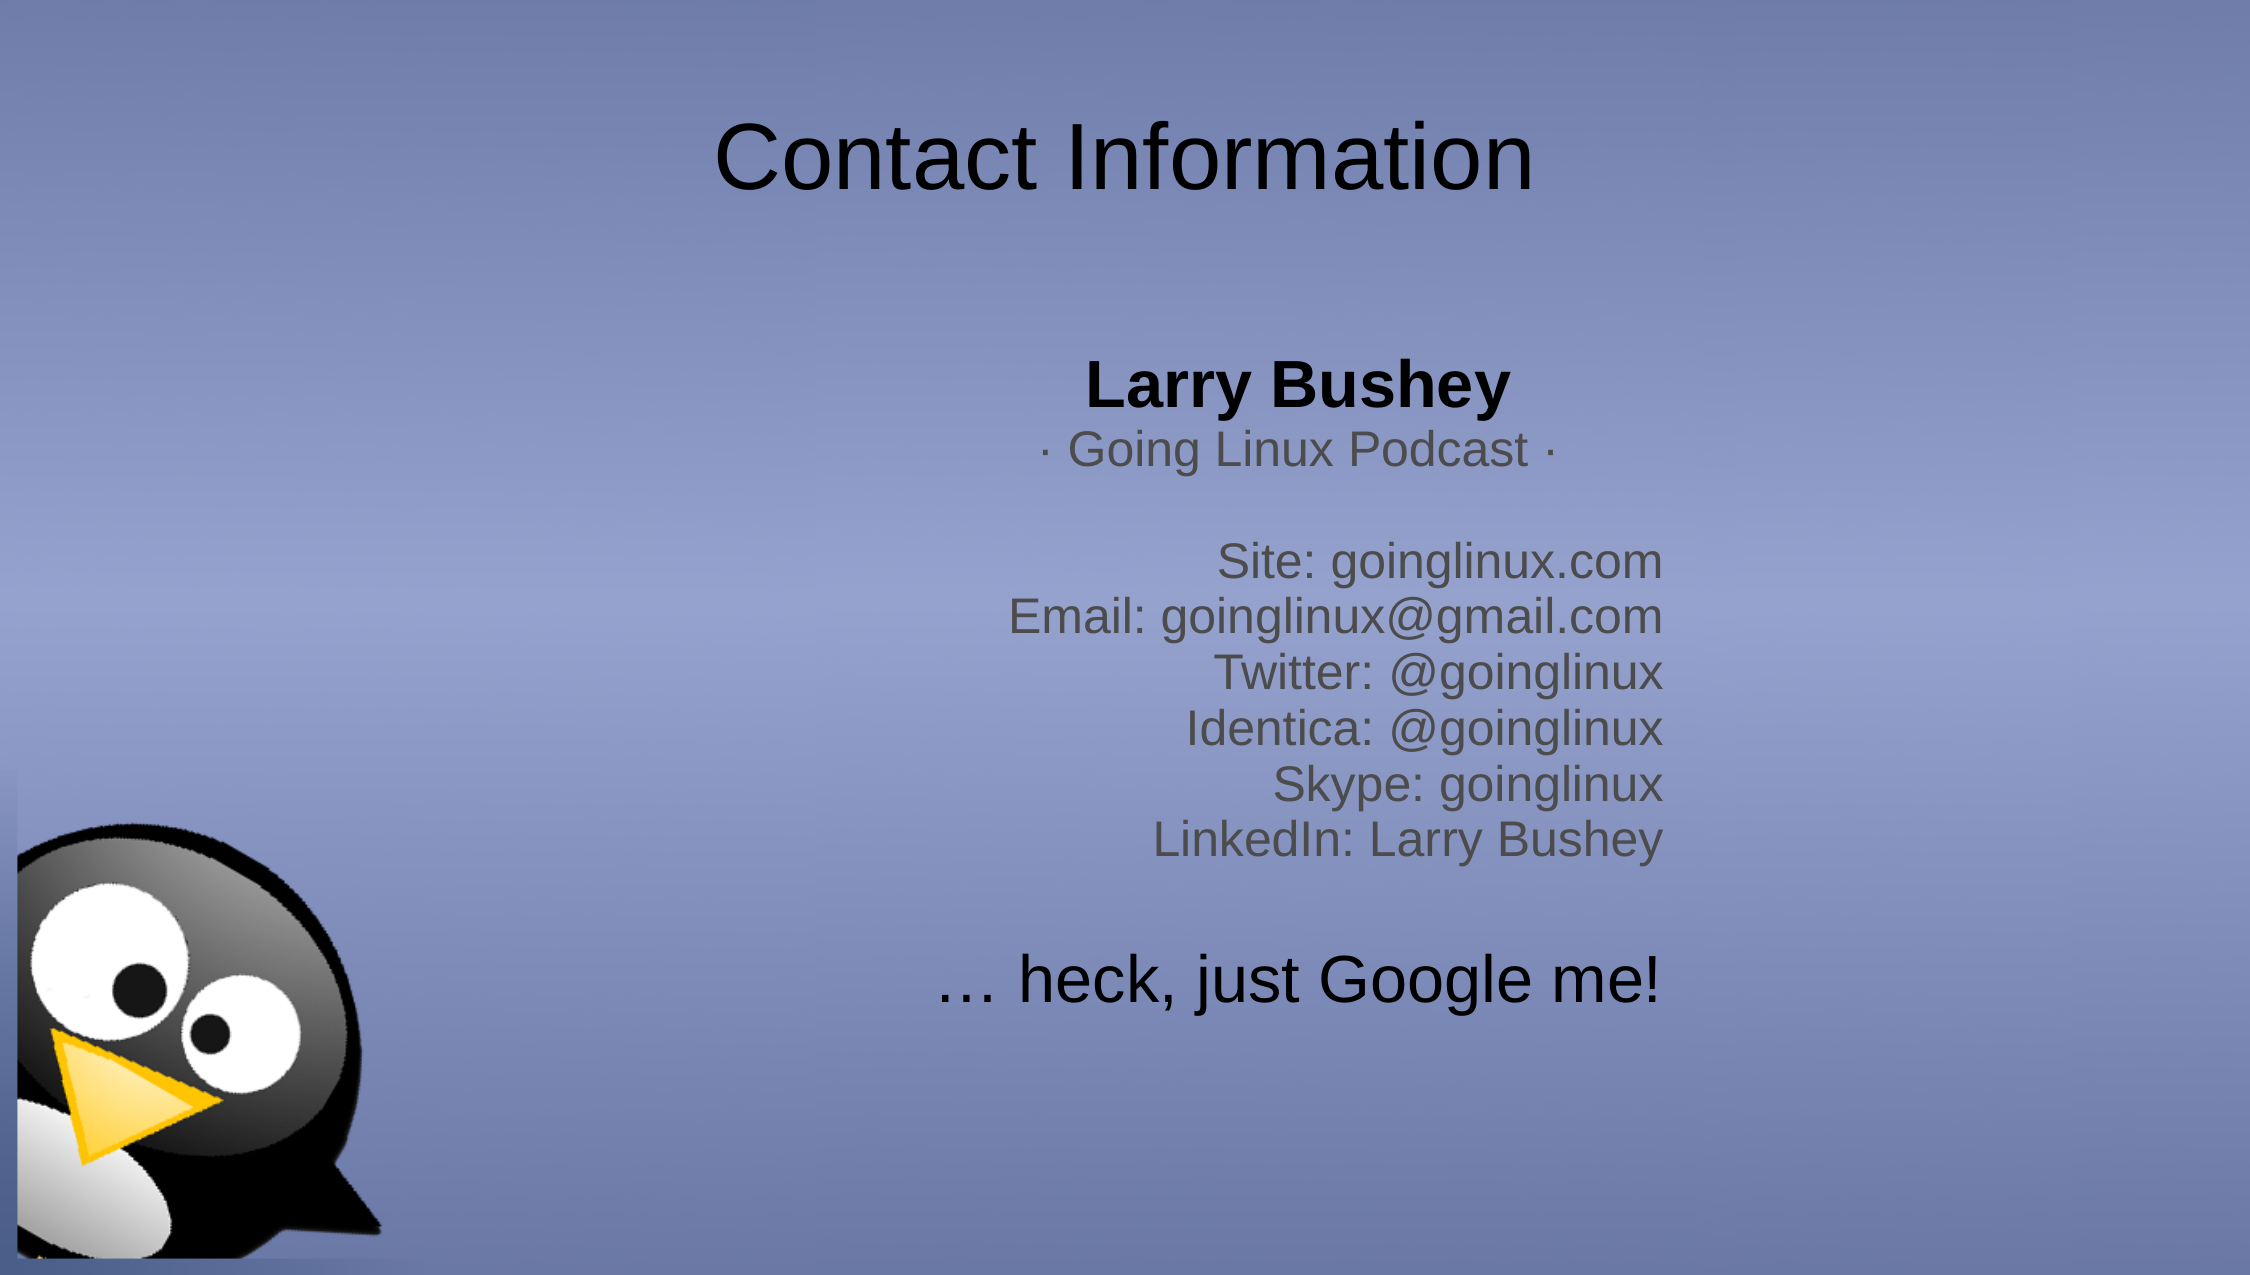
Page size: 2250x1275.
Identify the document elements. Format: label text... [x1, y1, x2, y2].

picture [0, 0, 2250, 1275]
title Contact Information [112, 50, 2138, 264]
subtitle Larry Bushey · Going Linux Podcast · Site: goinglinux.com Email: goinglinux@gmail.com Twitter: @goinglinux Identica: @goinglinux Skype: goinglinux LinkedIn: Larry Bushey … heck, just Google me! [459, 298, 2138, 1140]
